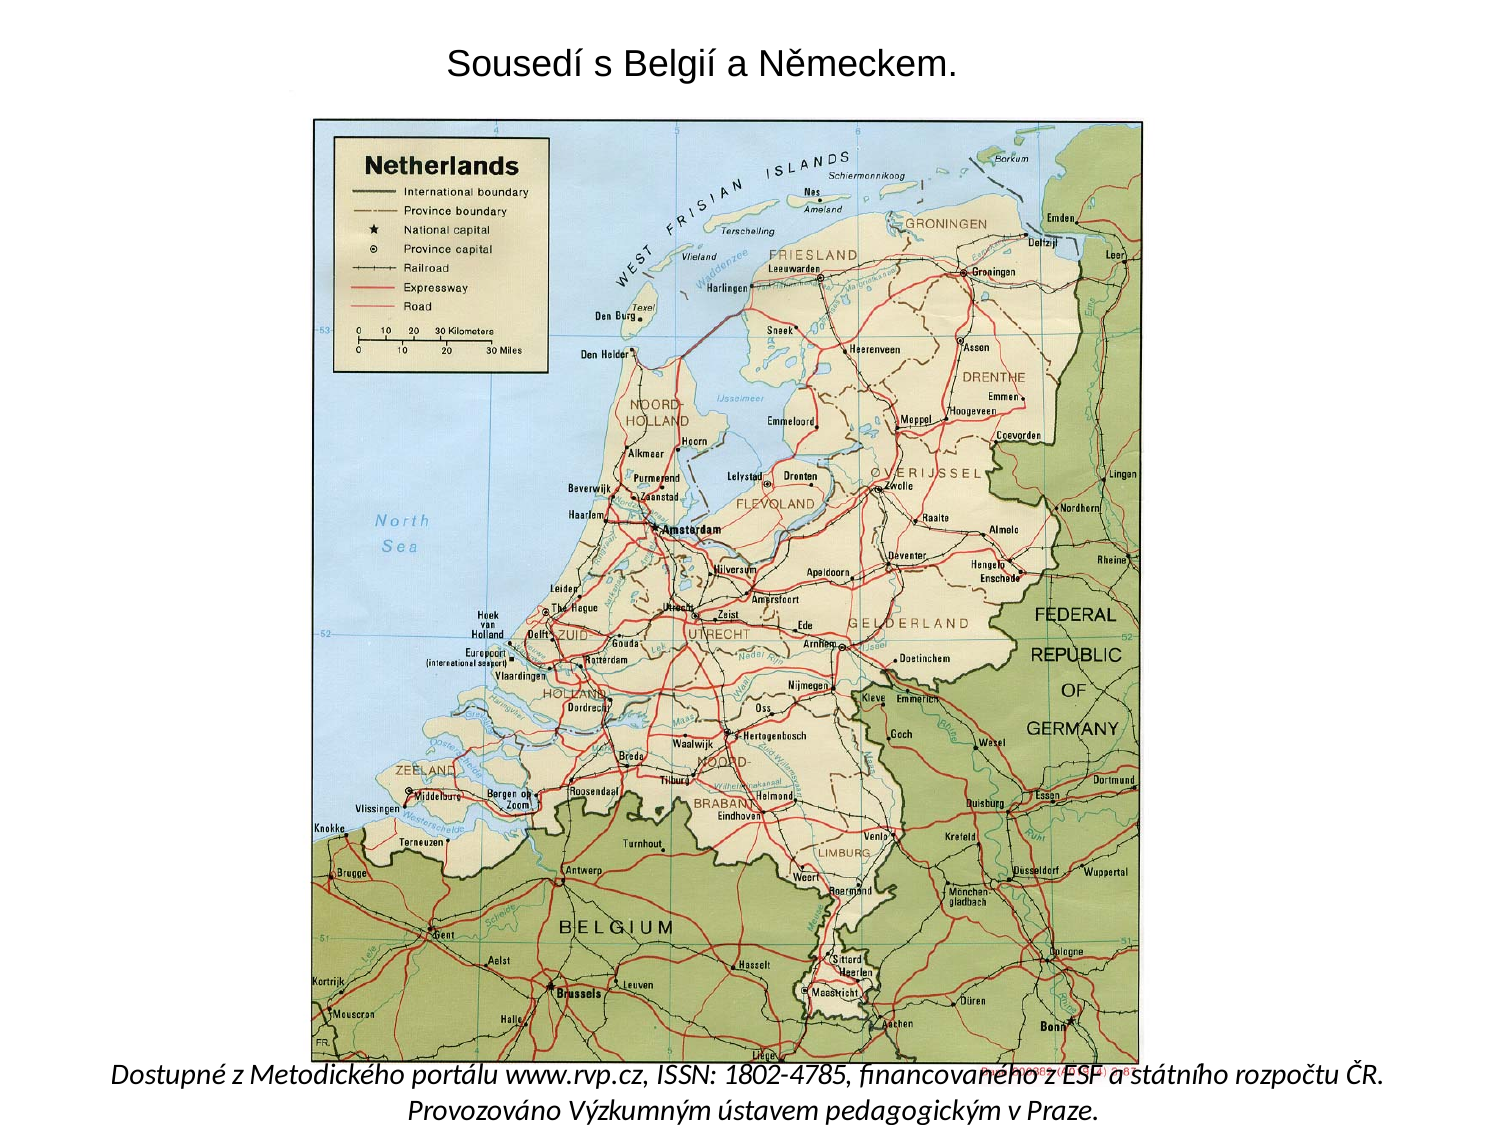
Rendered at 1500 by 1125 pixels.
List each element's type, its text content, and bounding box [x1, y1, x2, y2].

picture [112, 90, 1385, 1125]
text_box Sousedí s Belgií a Německem. [431, 30, 974, 90]
